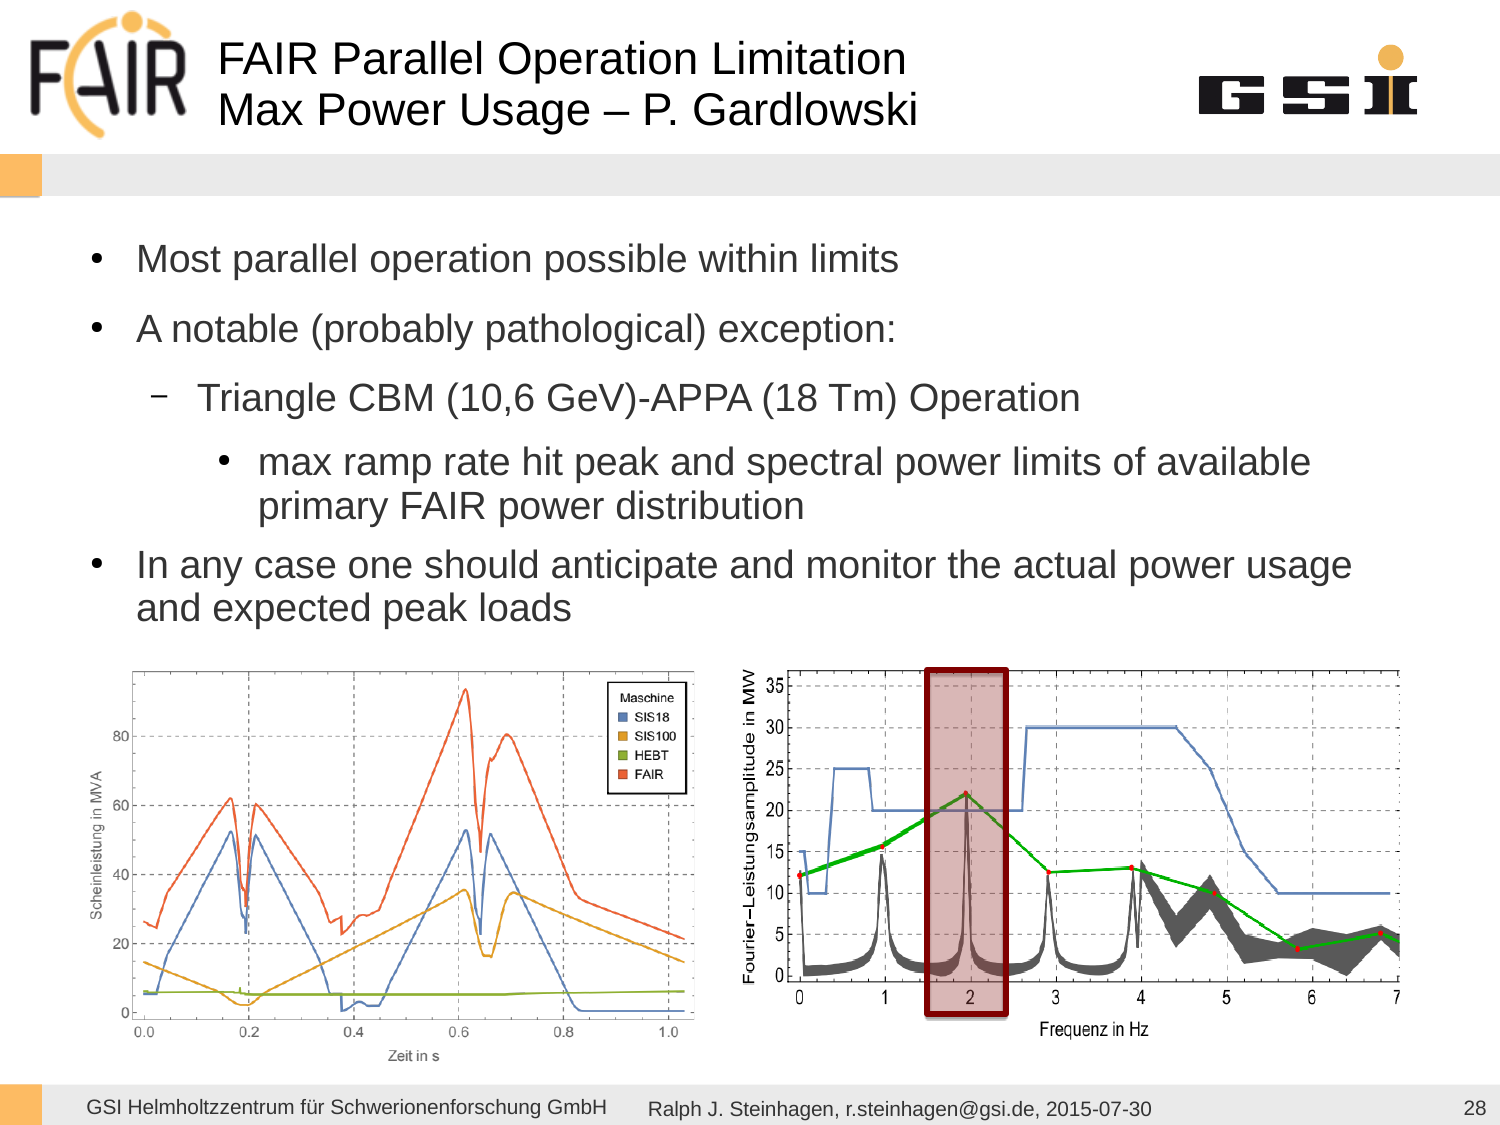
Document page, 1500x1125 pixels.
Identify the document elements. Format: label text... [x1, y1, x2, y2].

picture [87, 671, 695, 1064]
picture [740, 668, 1400, 1042]
picture [30, 9, 187, 141]
text_box [927, 669, 1007, 1014]
list Most parallel operation possible within limits A notable (probably pathological) exception: Triangle CBM (10,6 GeV)-APPA (18 Tm) Operation max ramp rate hit peak and spectral power limits of available primary FAIR power distribution In any case one should anticipate and monitor the actual power usage and expected peak loads [75, 237, 1425, 631]
title FAIR Parallel Operation Limitation Max Power Usage – P. Gardlowski [217, 20, 1109, 147]
picture [1197, 42, 1419, 117]
